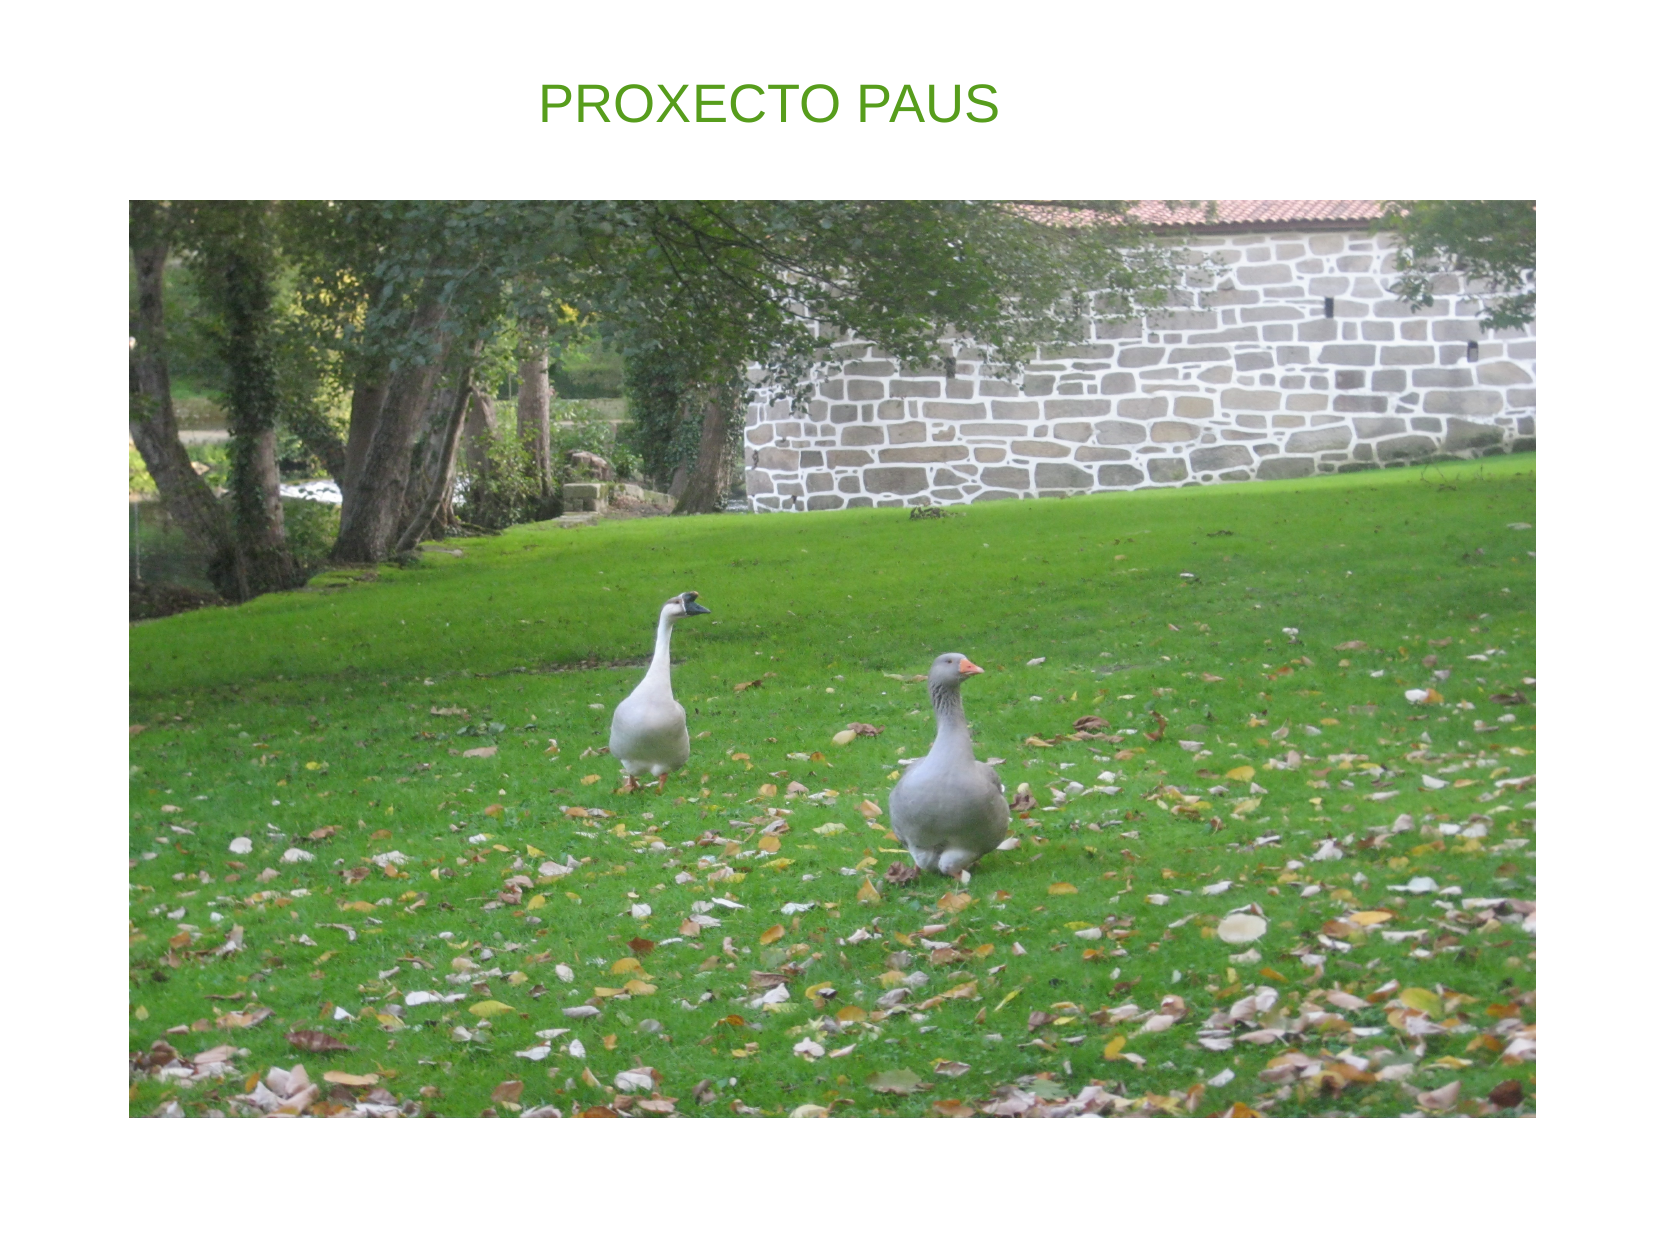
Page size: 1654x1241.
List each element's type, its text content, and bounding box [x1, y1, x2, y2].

text_box PROXECTO PAUS [523, 66, 1016, 142]
picture [129, 200, 1536, 1118]
